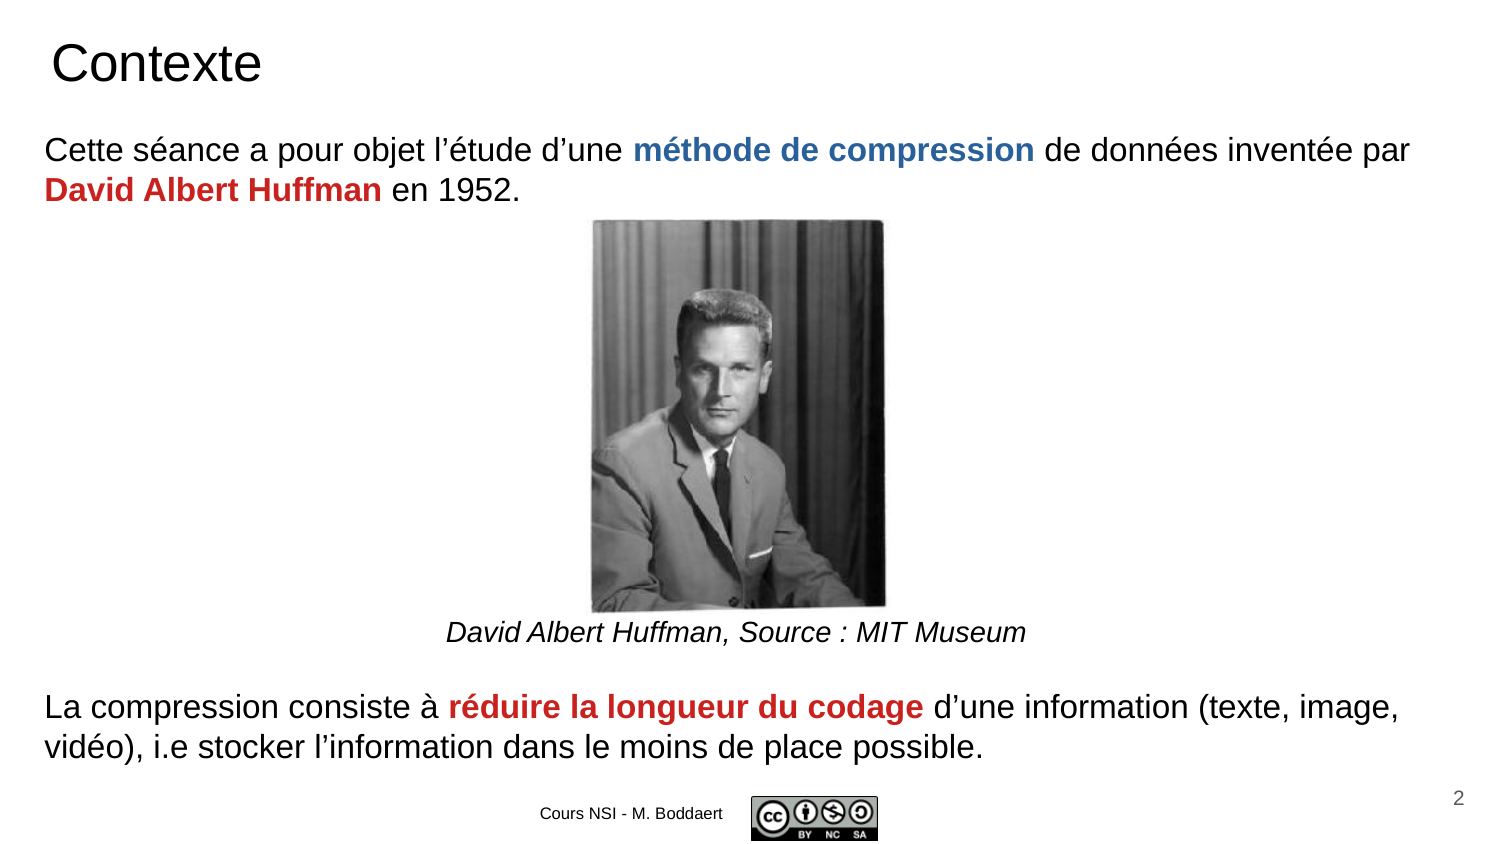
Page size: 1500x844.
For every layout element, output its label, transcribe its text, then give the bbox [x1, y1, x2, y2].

title Contexte [51, 13, 1449, 108]
text_box Cette séance a pour objet l’étude d’une méthode de compression de données inventée par David Albert Huffman en 1952. La compression consiste à réduire la longueur du codage d’une information (texte, image, vidéo), i.e stocker l’information dans le moins de place possible. [29, 120, 1477, 207]
picture [543, 219, 938, 608]
picture [751, 796, 878, 841]
text_box David Albert Huffman, Source : MIT Museum [431, 608, 1046, 658]
slide_number <numéro> [1389, 764, 1480, 830]
